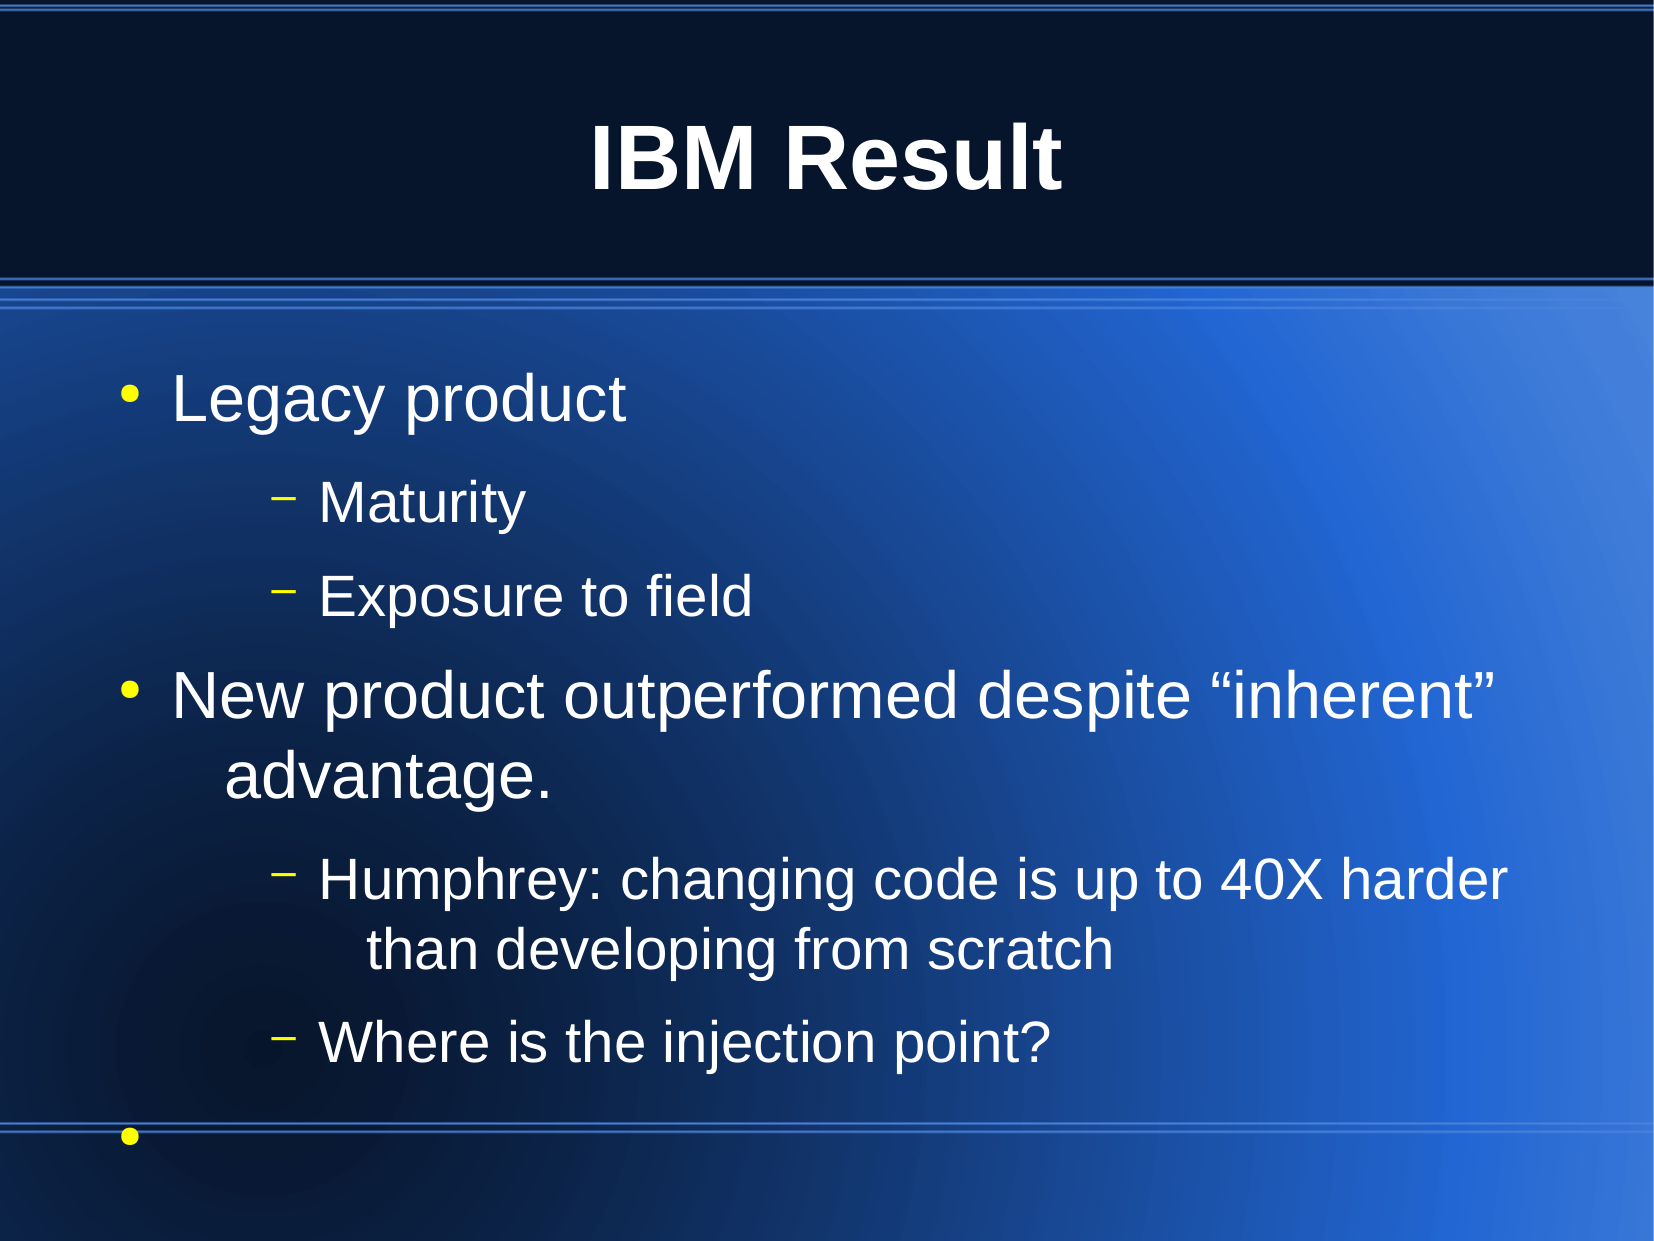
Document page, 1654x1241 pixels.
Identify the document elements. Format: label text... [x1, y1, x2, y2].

title IBM Result [82, 56, 1571, 250]
list Legacy product Maturity Exposure to field New product outperformed despite “inherent” advantage. Humphrey: changing code is up to 40X harder than developing from scratch Where is the injection point? [82, 355, 1571, 1132]
